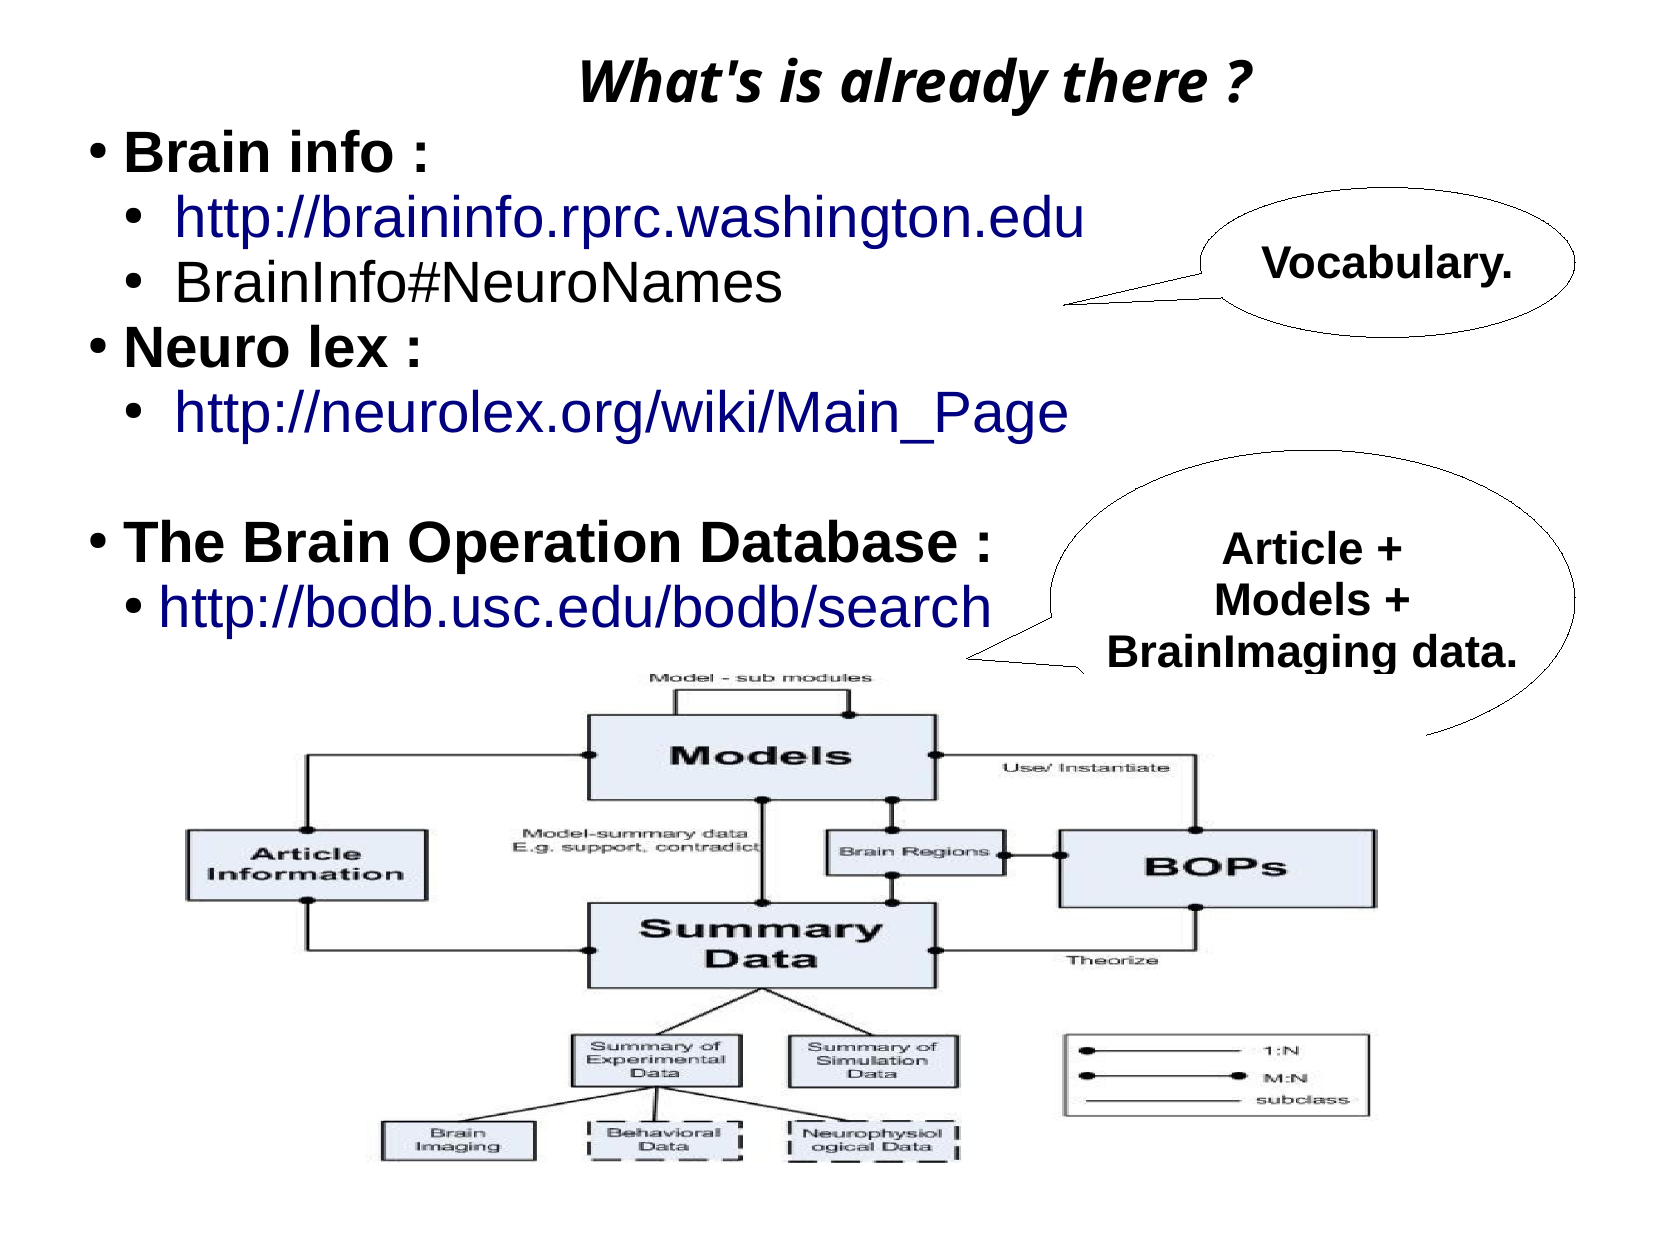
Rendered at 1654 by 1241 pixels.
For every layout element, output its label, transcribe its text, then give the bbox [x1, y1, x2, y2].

picture [150, 674, 1426, 1163]
text_box Vocabulary. [1063, 187, 1576, 338]
text_box What's is already there ? [562, 32, 1613, 116]
text_box Brain info : http://braininfo.rprc.washington.edu BrainInfo#NeuroNames Neuro lex : http://neurolex.org/wiki/Main_Page The Brain Operation Database : http://bodb.usc.edu/bodb/search [37, 112, 1501, 713]
text_box Article + Models + BrainImaging data. [966, 450, 1576, 736]
